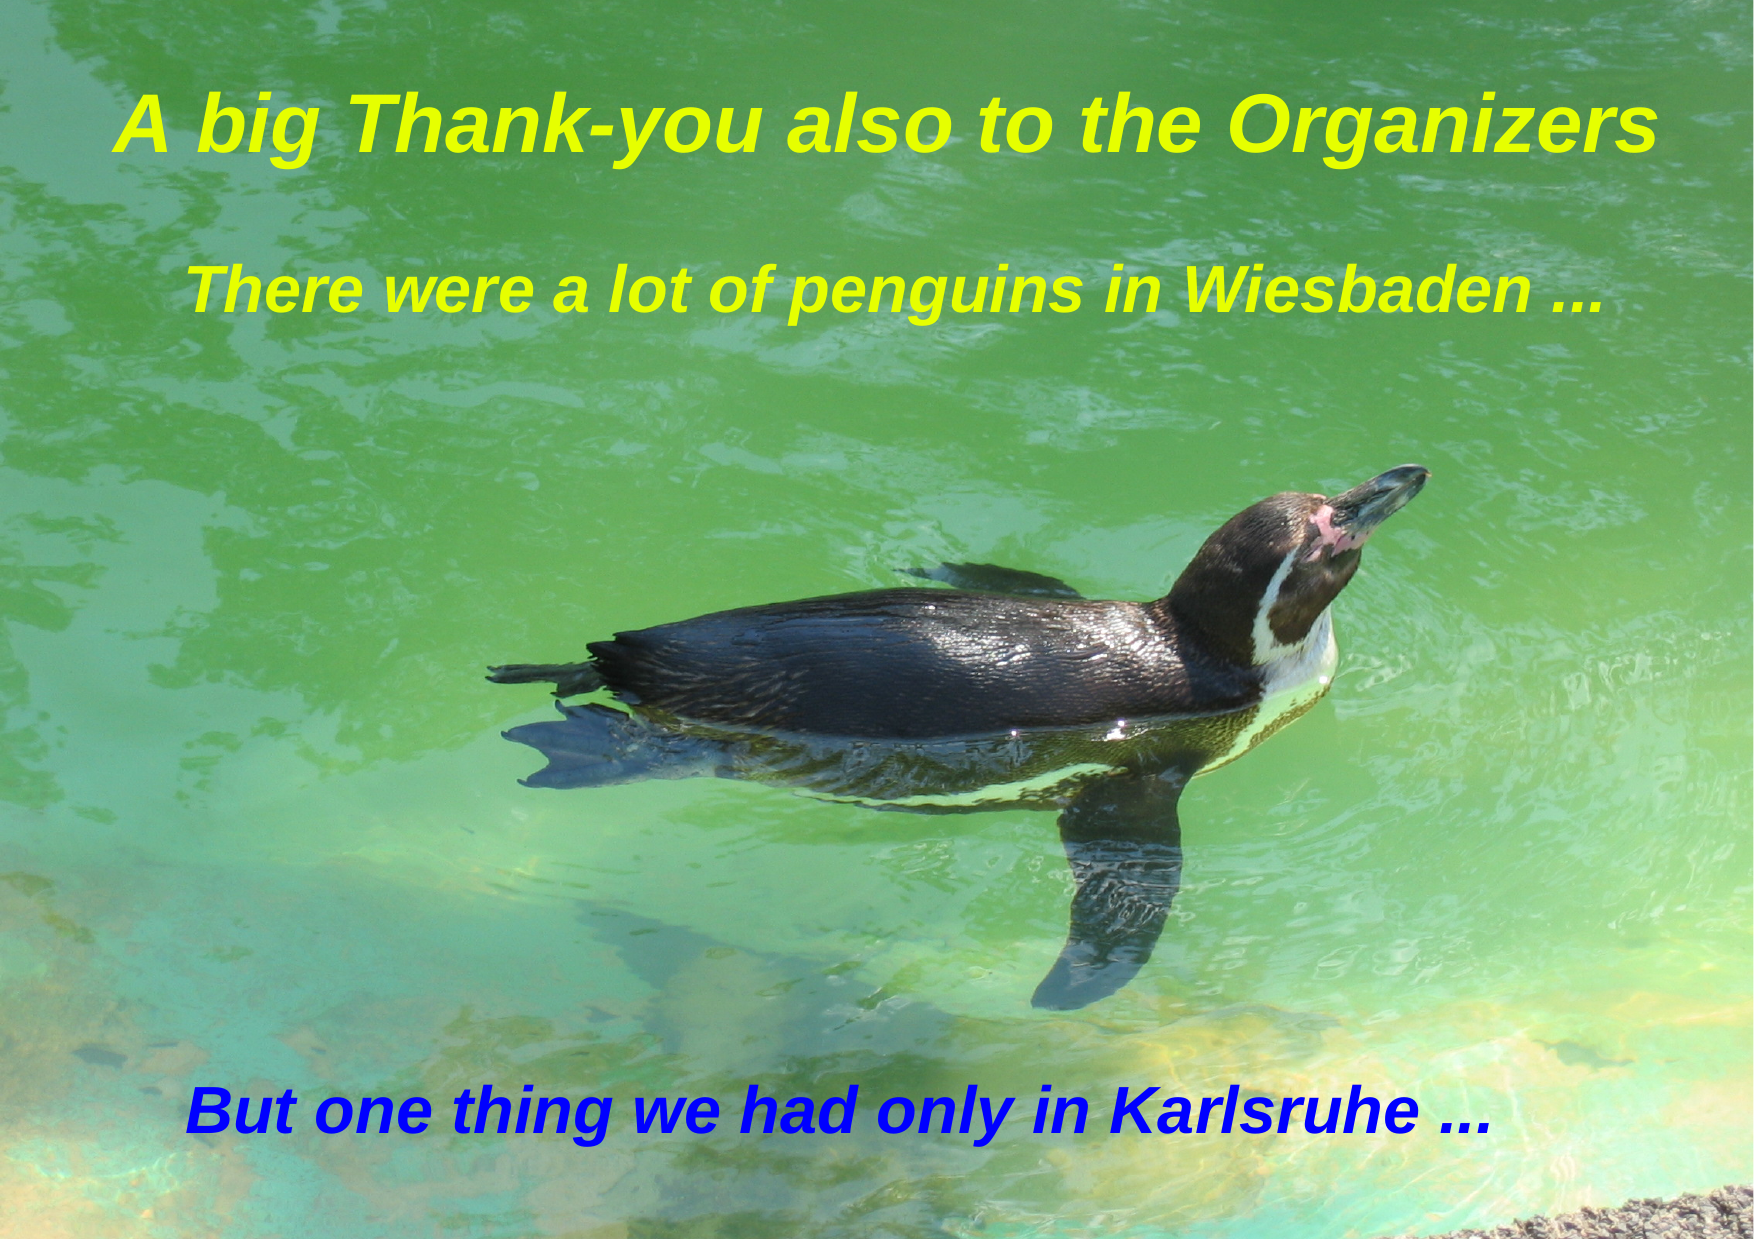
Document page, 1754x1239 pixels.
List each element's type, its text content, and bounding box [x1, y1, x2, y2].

title A big Thank-you also to the Organizers [87, 77, 1689, 171]
title There were a lot of penguins in Wiesbaden ... [140, 251, 1653, 327]
picture [0, 0, 1754, 1239]
title But one thing we had only in Karlsruhe ... [157, 1072, 1524, 1148]
